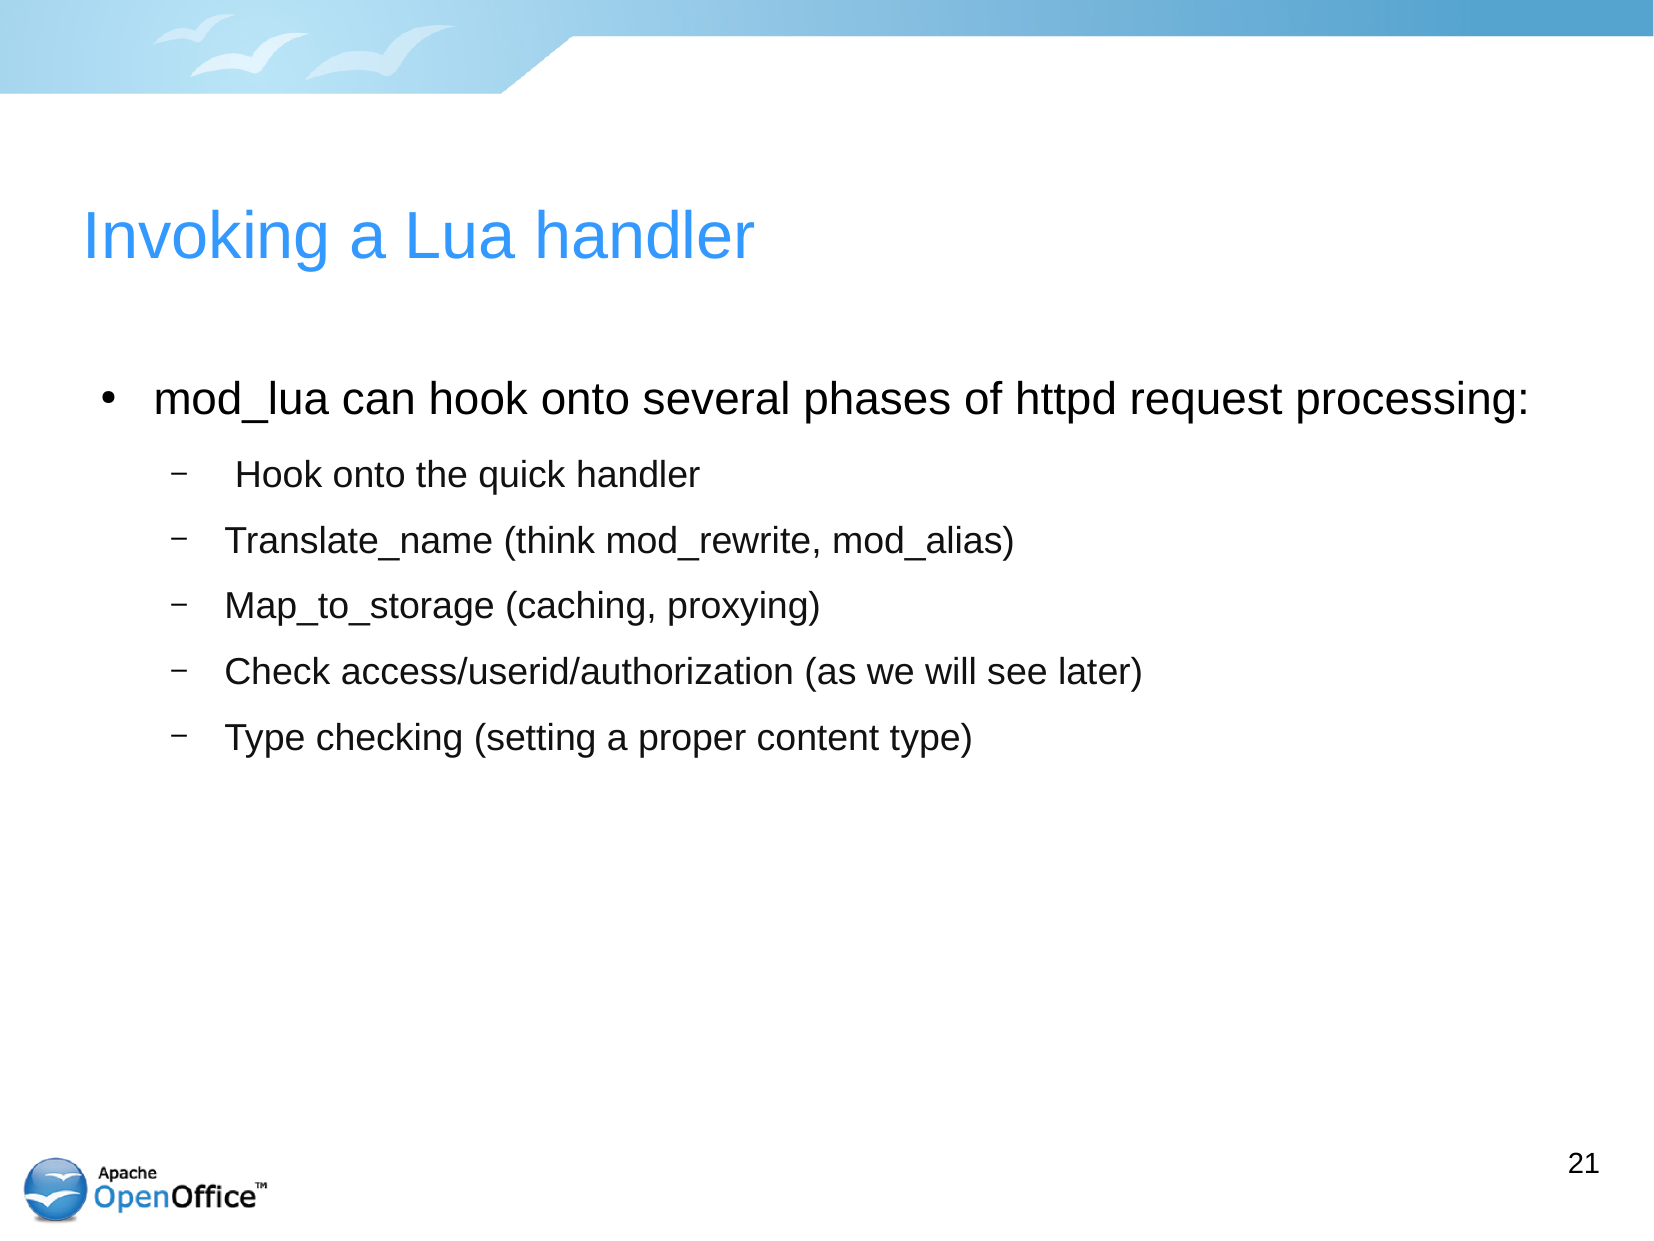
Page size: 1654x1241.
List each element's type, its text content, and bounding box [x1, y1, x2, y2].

picture [0, 0, 1654, 1241]
list mod_lua can hook onto several phases of httpd request processing: Hook onto the quick handler Translate_name (think mod_rewrite, mod_alias) Map_to_storage (caching, proxying) Check access/userid/authorization (as we will see later) Type checking (setting a proper content type) [82, 372, 1571, 1093]
title Invoking a Lua handler [82, 132, 1571, 340]
